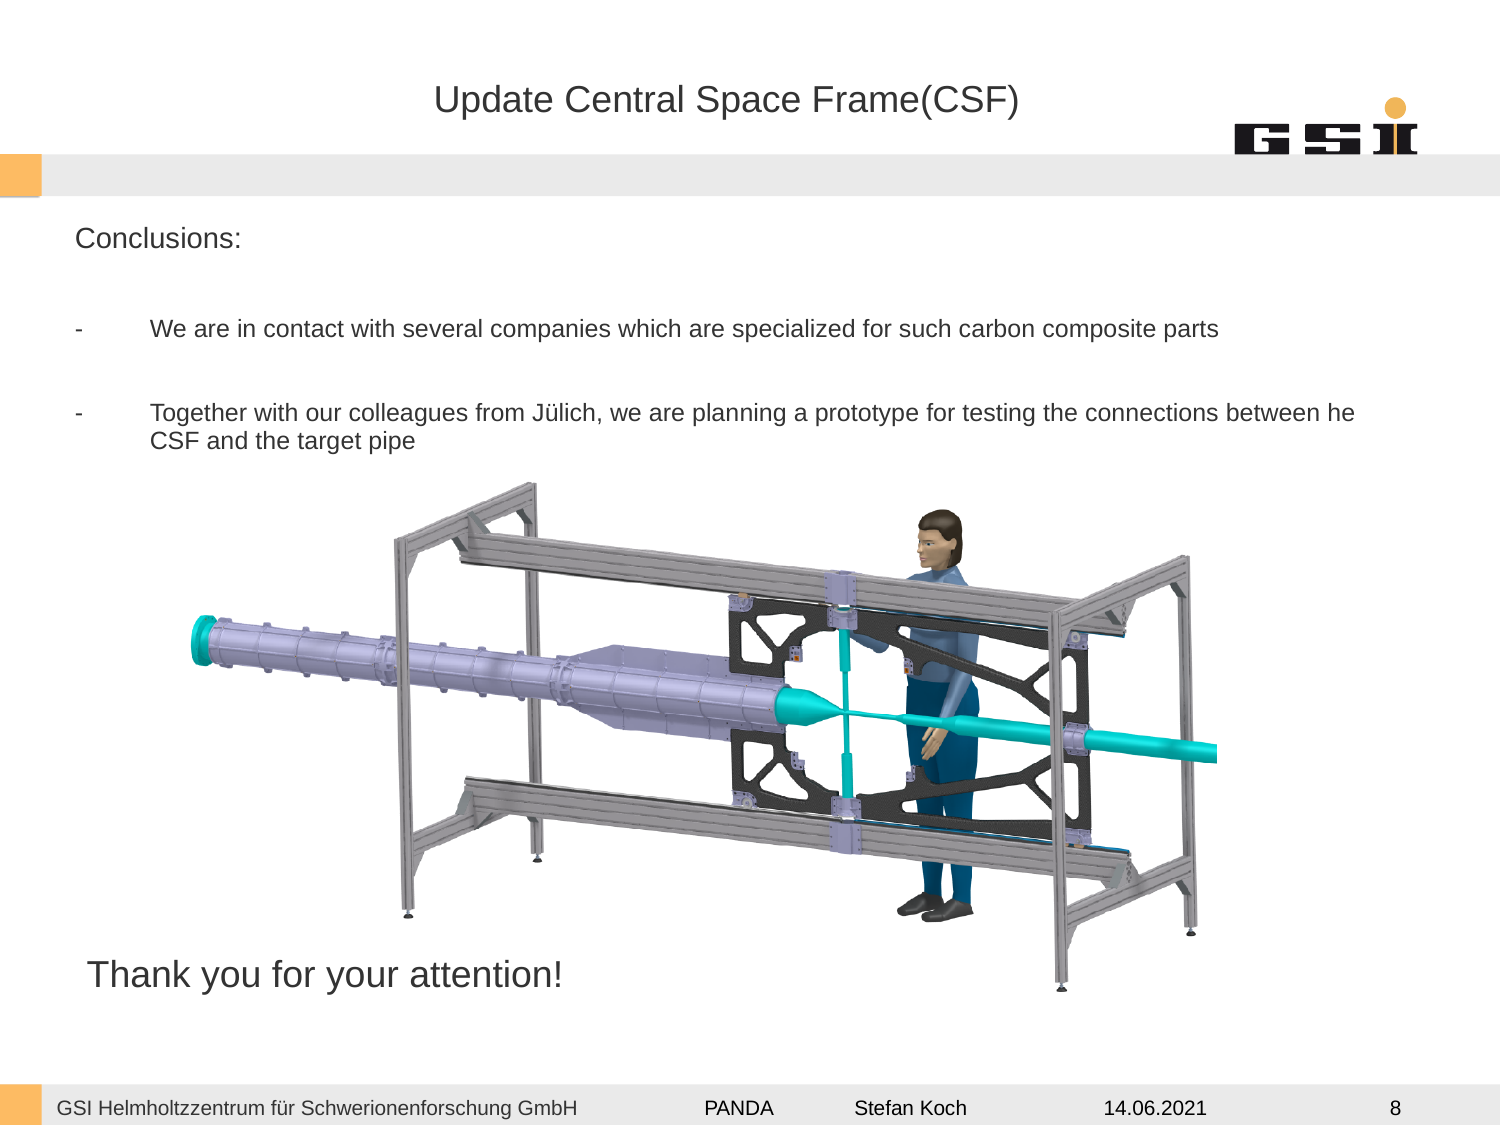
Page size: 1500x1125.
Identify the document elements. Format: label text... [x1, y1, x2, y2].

picture [180, 479, 1217, 946]
text_box Thank you for your attention! [71, 946, 1429, 1018]
text_box Update Central Space Frame(CSF) [65, 67, 1105, 128]
text_box Conclusions: - We are in contact with several companies which are specialized for such carbon composite parts - Together with our colleagues from Jülich, we are planning a prototype for testing the connections between he CSF and the target pipe [60, 214, 1417, 575]
picture [1233, 95, 1419, 154]
